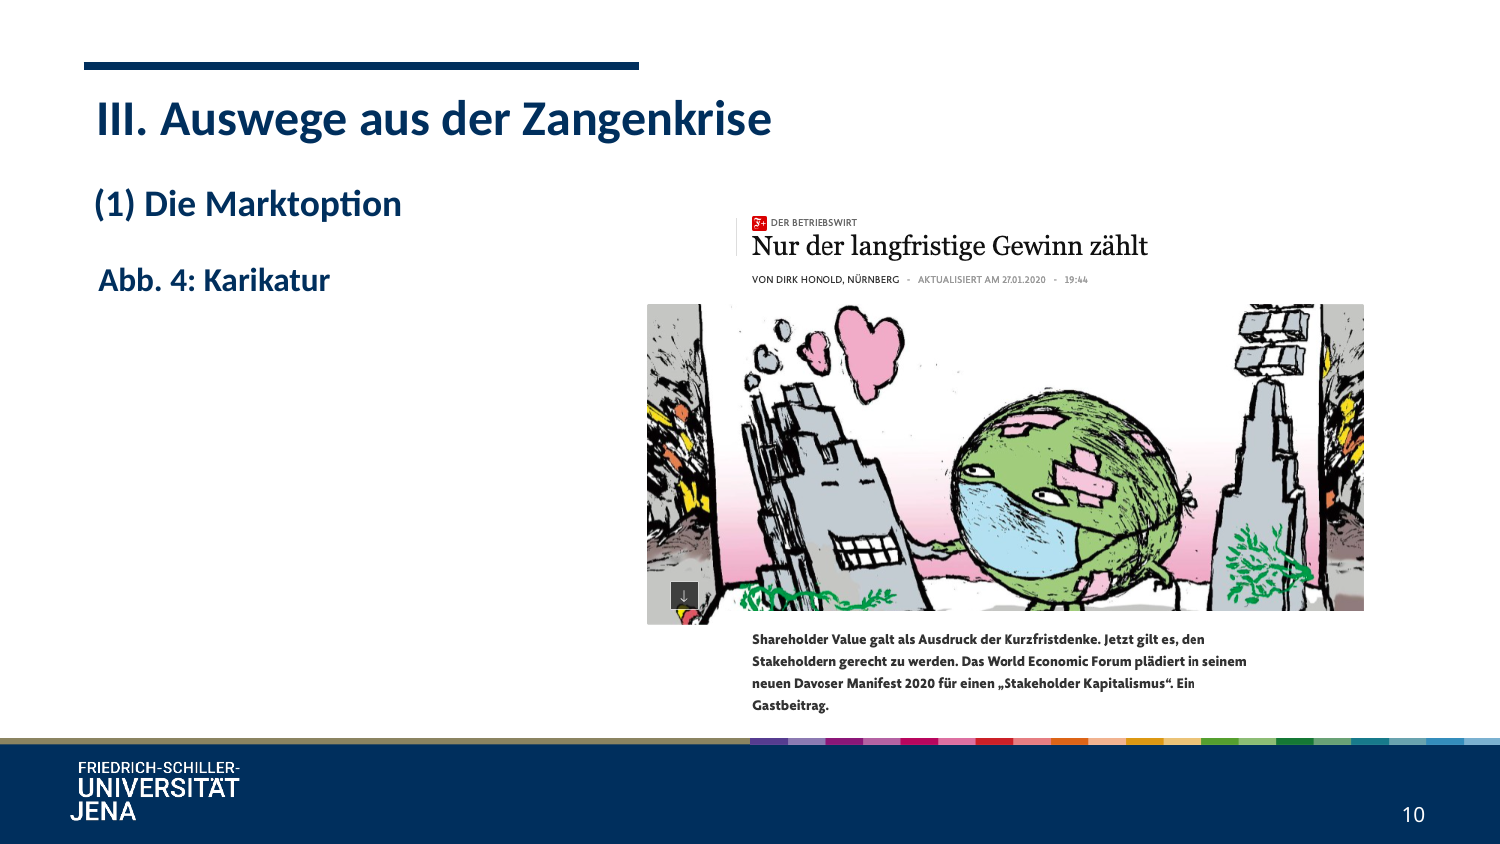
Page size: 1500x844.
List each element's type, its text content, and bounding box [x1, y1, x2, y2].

picture [750, 738, 1500, 745]
text_box Abb. 4: Karikatur [83, 250, 602, 306]
picture [68, 755, 241, 827]
text_box III. Auswege aus der Zangenkrise [81, 78, 788, 153]
picture [638, 202, 1377, 723]
text_box (1) Die Marktoption [78, 172, 842, 232]
